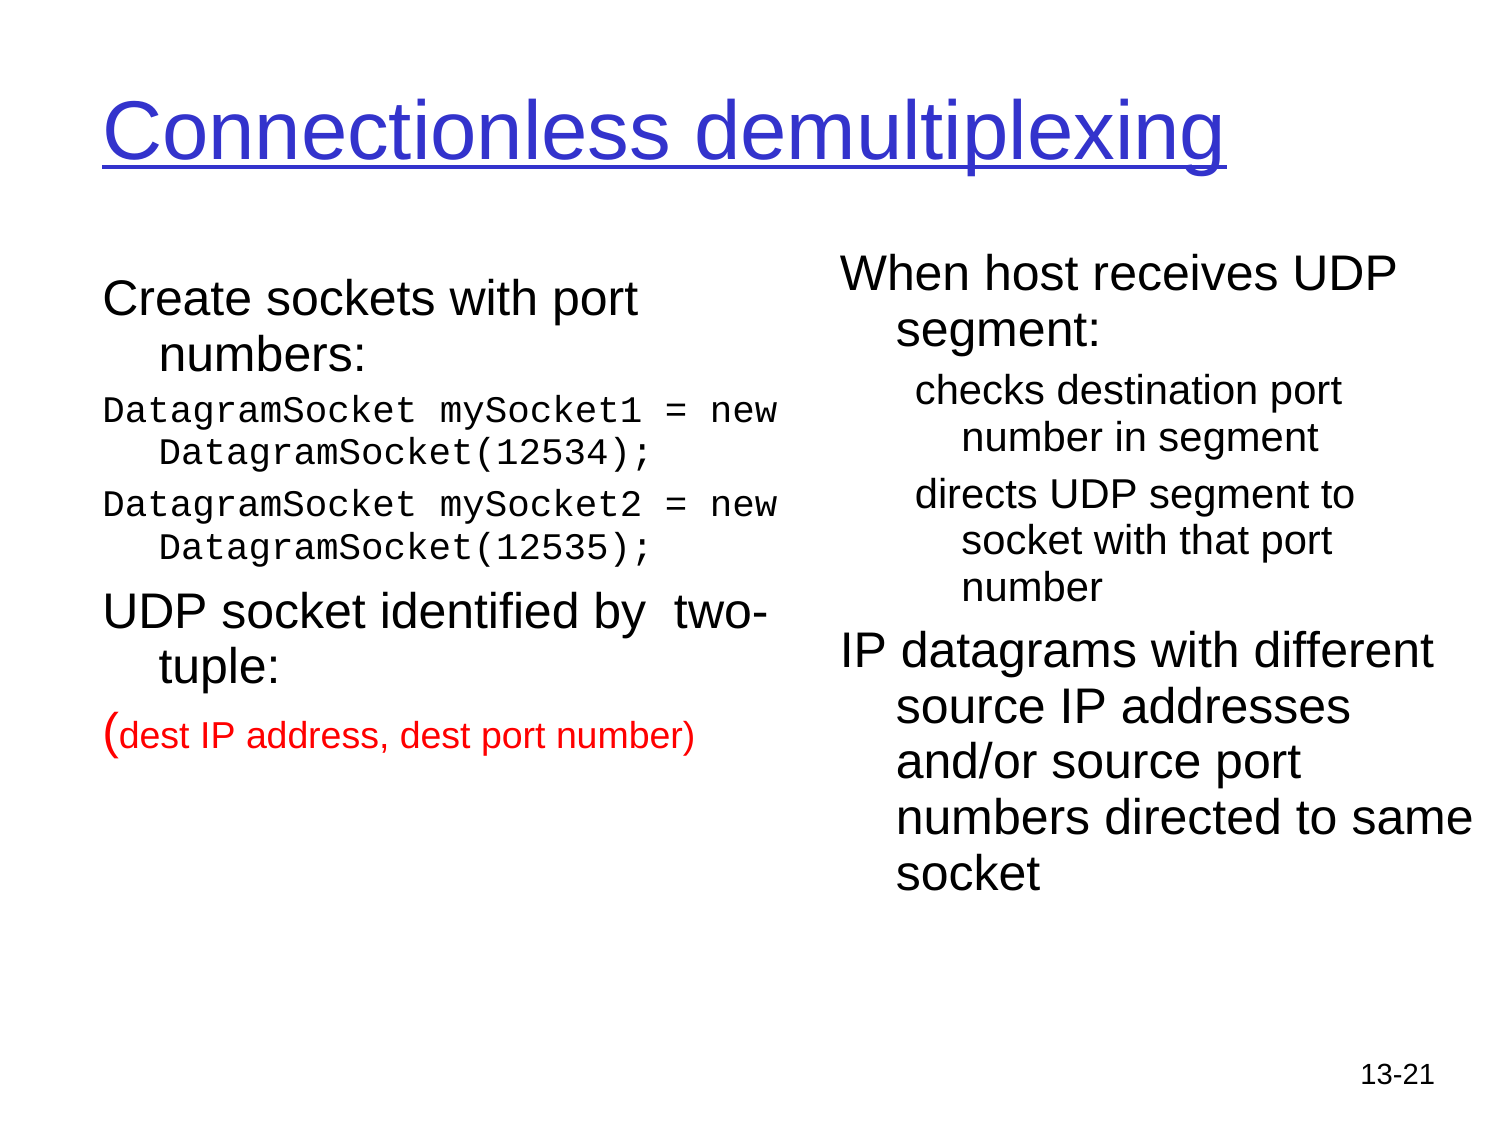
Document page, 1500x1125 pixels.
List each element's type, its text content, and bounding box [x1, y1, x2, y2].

list Create sockets with port numbers: DatagramSocket mySocket1 = new DatagramSocket(12534); DatagramSocket mySocket2 = new DatagramSocket(12535); UDP socket identified by two-tuple: (dest IP address, dest port number) [87, 262, 838, 1026]
title Connectionless demultiplexing [87, 37, 1363, 225]
list When host receives UDP segment: checks destination port number in segment directs UDP segment to socket with that port number IP datagrams with different source IP addresses and/or source port numbers directed to same socket [824, 237, 1500, 1000]
